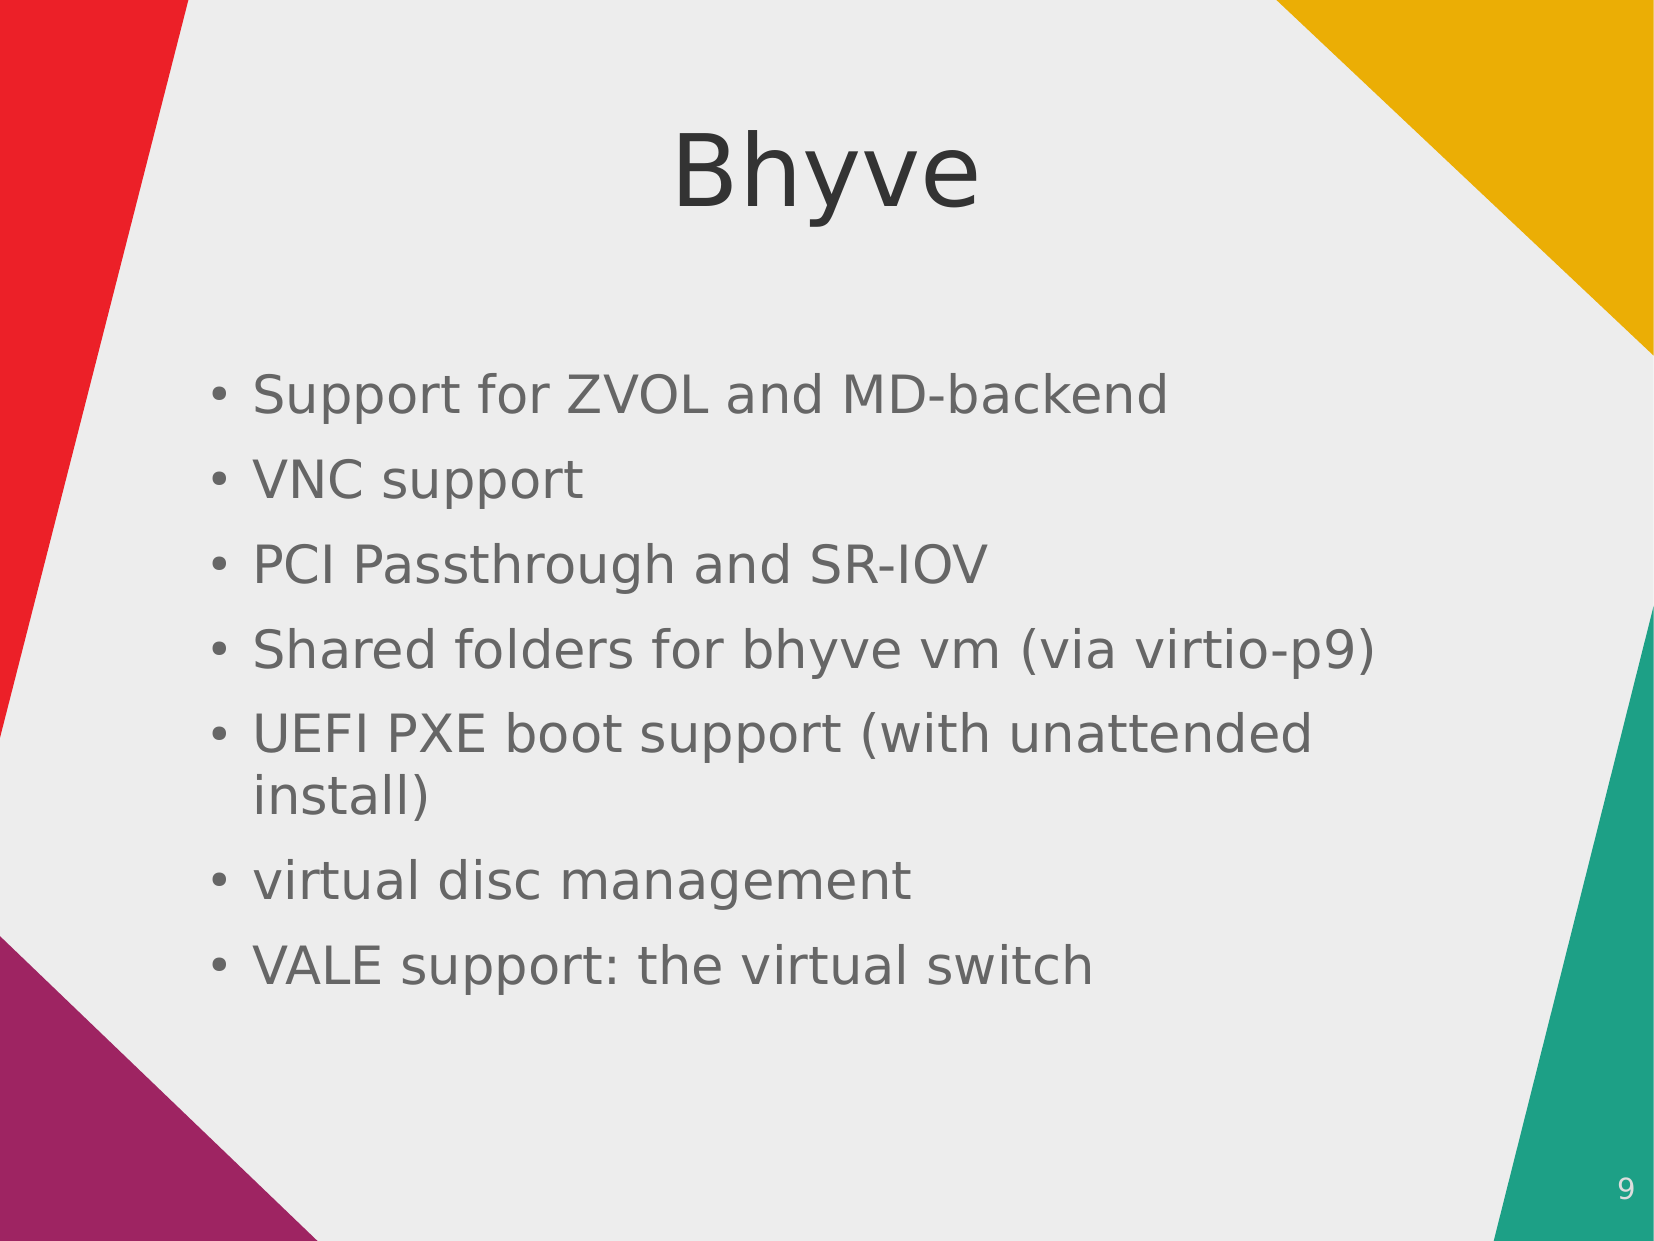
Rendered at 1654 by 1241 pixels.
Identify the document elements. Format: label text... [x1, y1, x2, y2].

title Bhyve [114, 55, 1539, 288]
list Support for ZVOL and MD-backend VNC support PCI Passthrough and SR-IOV Shared folders for bhyve vm (via virtio-p9) UEFI PXE boot support (with unattended install) virtual disc management VALE support: the virtual switch [196, 364, 1381, 1006]
